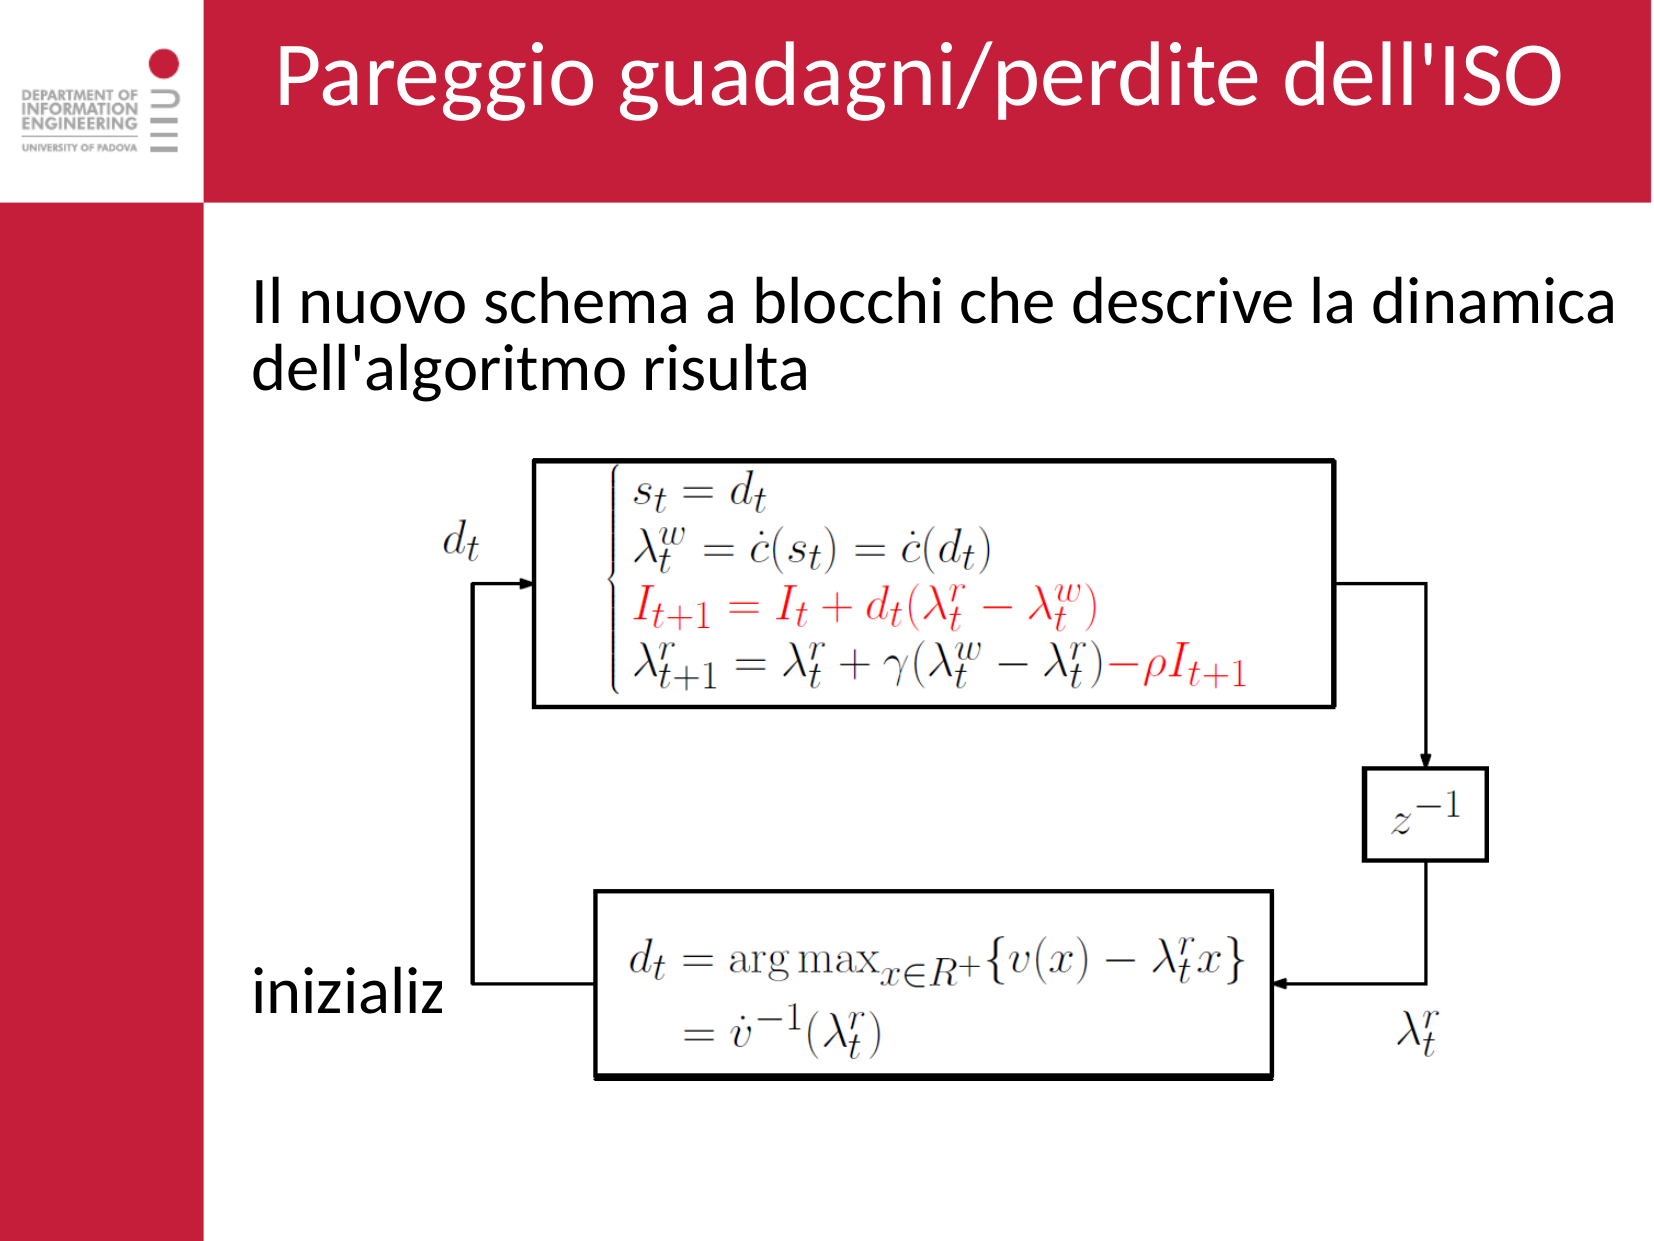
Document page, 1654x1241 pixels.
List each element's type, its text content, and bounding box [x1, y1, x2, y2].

picture [442, 457, 1489, 1081]
text_box Il nuovo schema a blocchi che descrive la dinamica dell'algoritmo risulta inizializzato con I0 = 0. [206, 265, 1654, 1241]
text_box Pareggio guadagni/perdite dell'ISO [259, 29, 1654, 157]
picture [0, 0, 1654, 1241]
